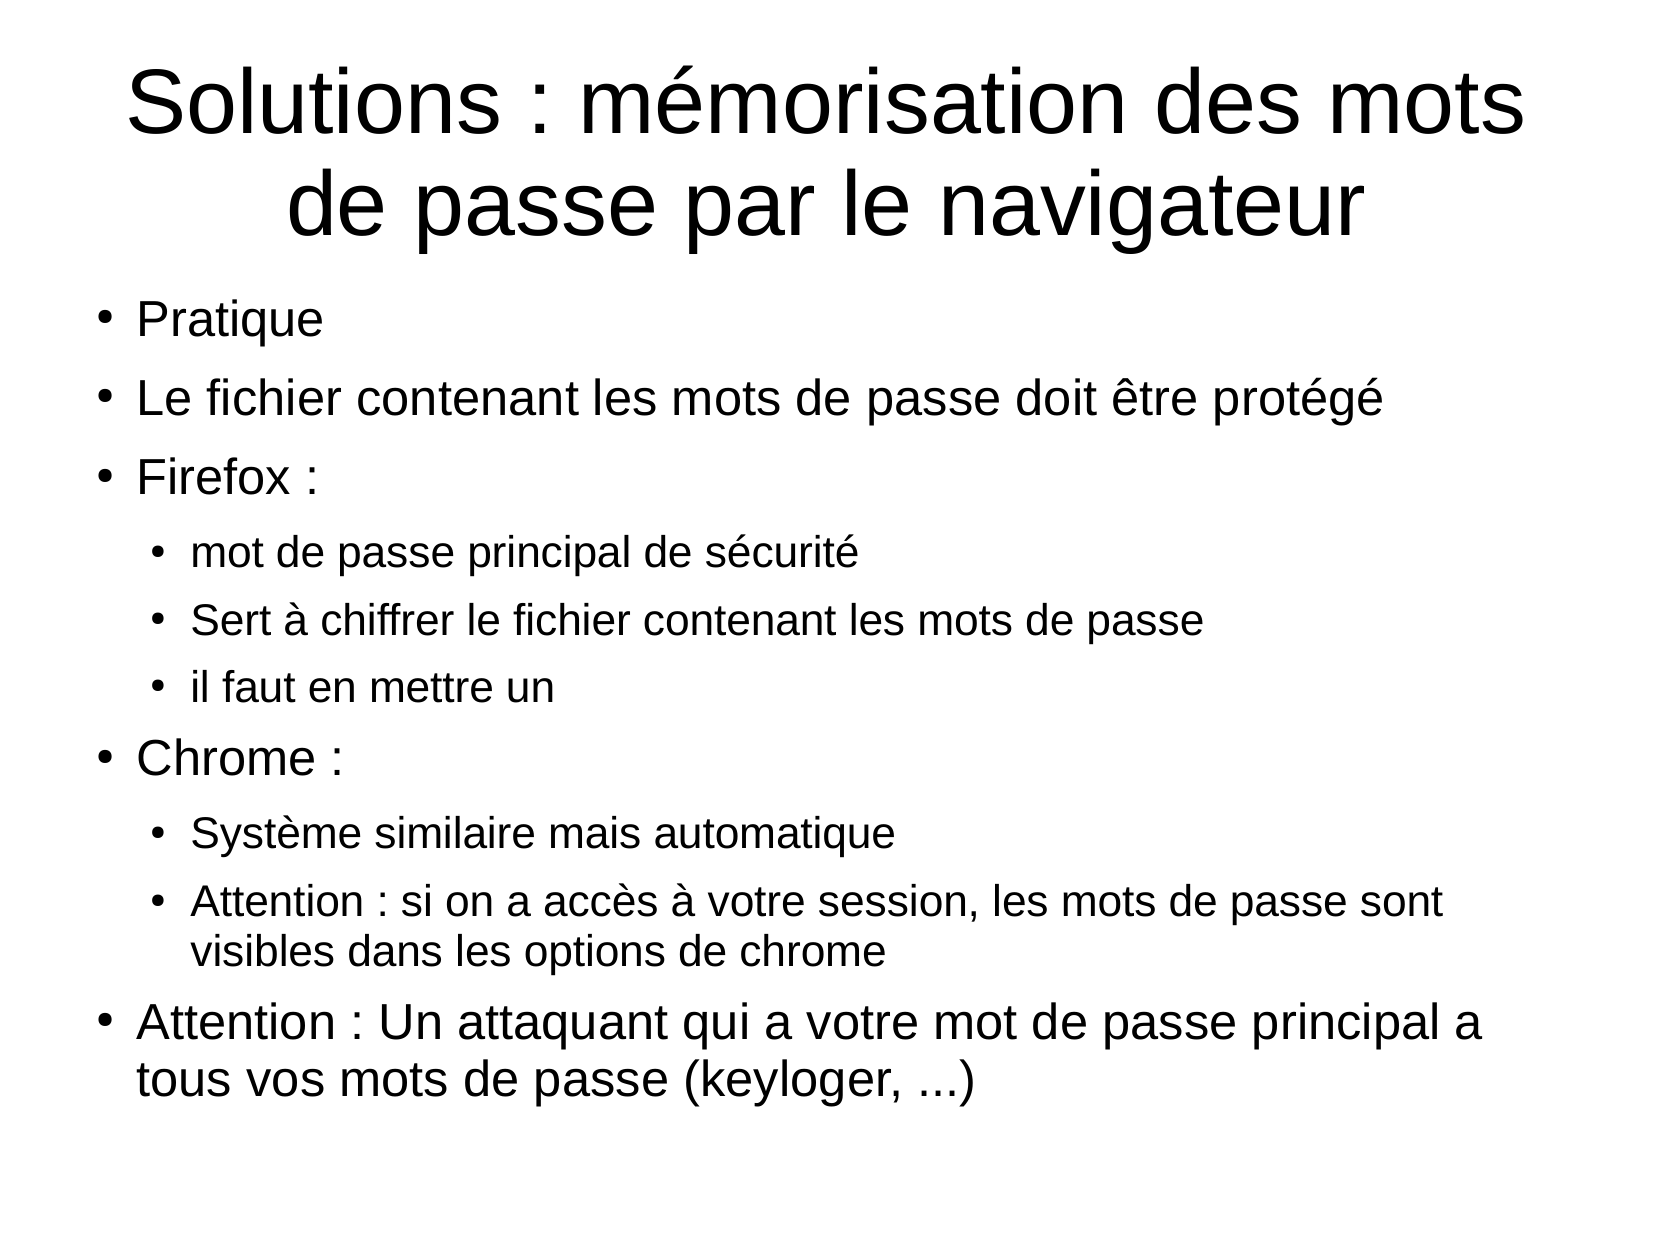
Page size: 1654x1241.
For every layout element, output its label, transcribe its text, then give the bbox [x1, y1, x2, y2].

list Pratique Le fichier contenant les mots de passe doit être protégé Firefox : mot de passe principal de sécurité Sert à chiffrer le fichier contenant les mots de passe il faut en mettre un Chrome : Système similaire mais automatique Attention : si on a accès à votre session, les mots de passe sont visibles dans les options de chrome Attention : Un attaquant qui a votre mot de passe principal a tous vos mots de passe (keyloger, ...) [82, 290, 1571, 1109]
title Solutions : mémorisation des mots de passe par le navigateur [82, 49, 1571, 257]
